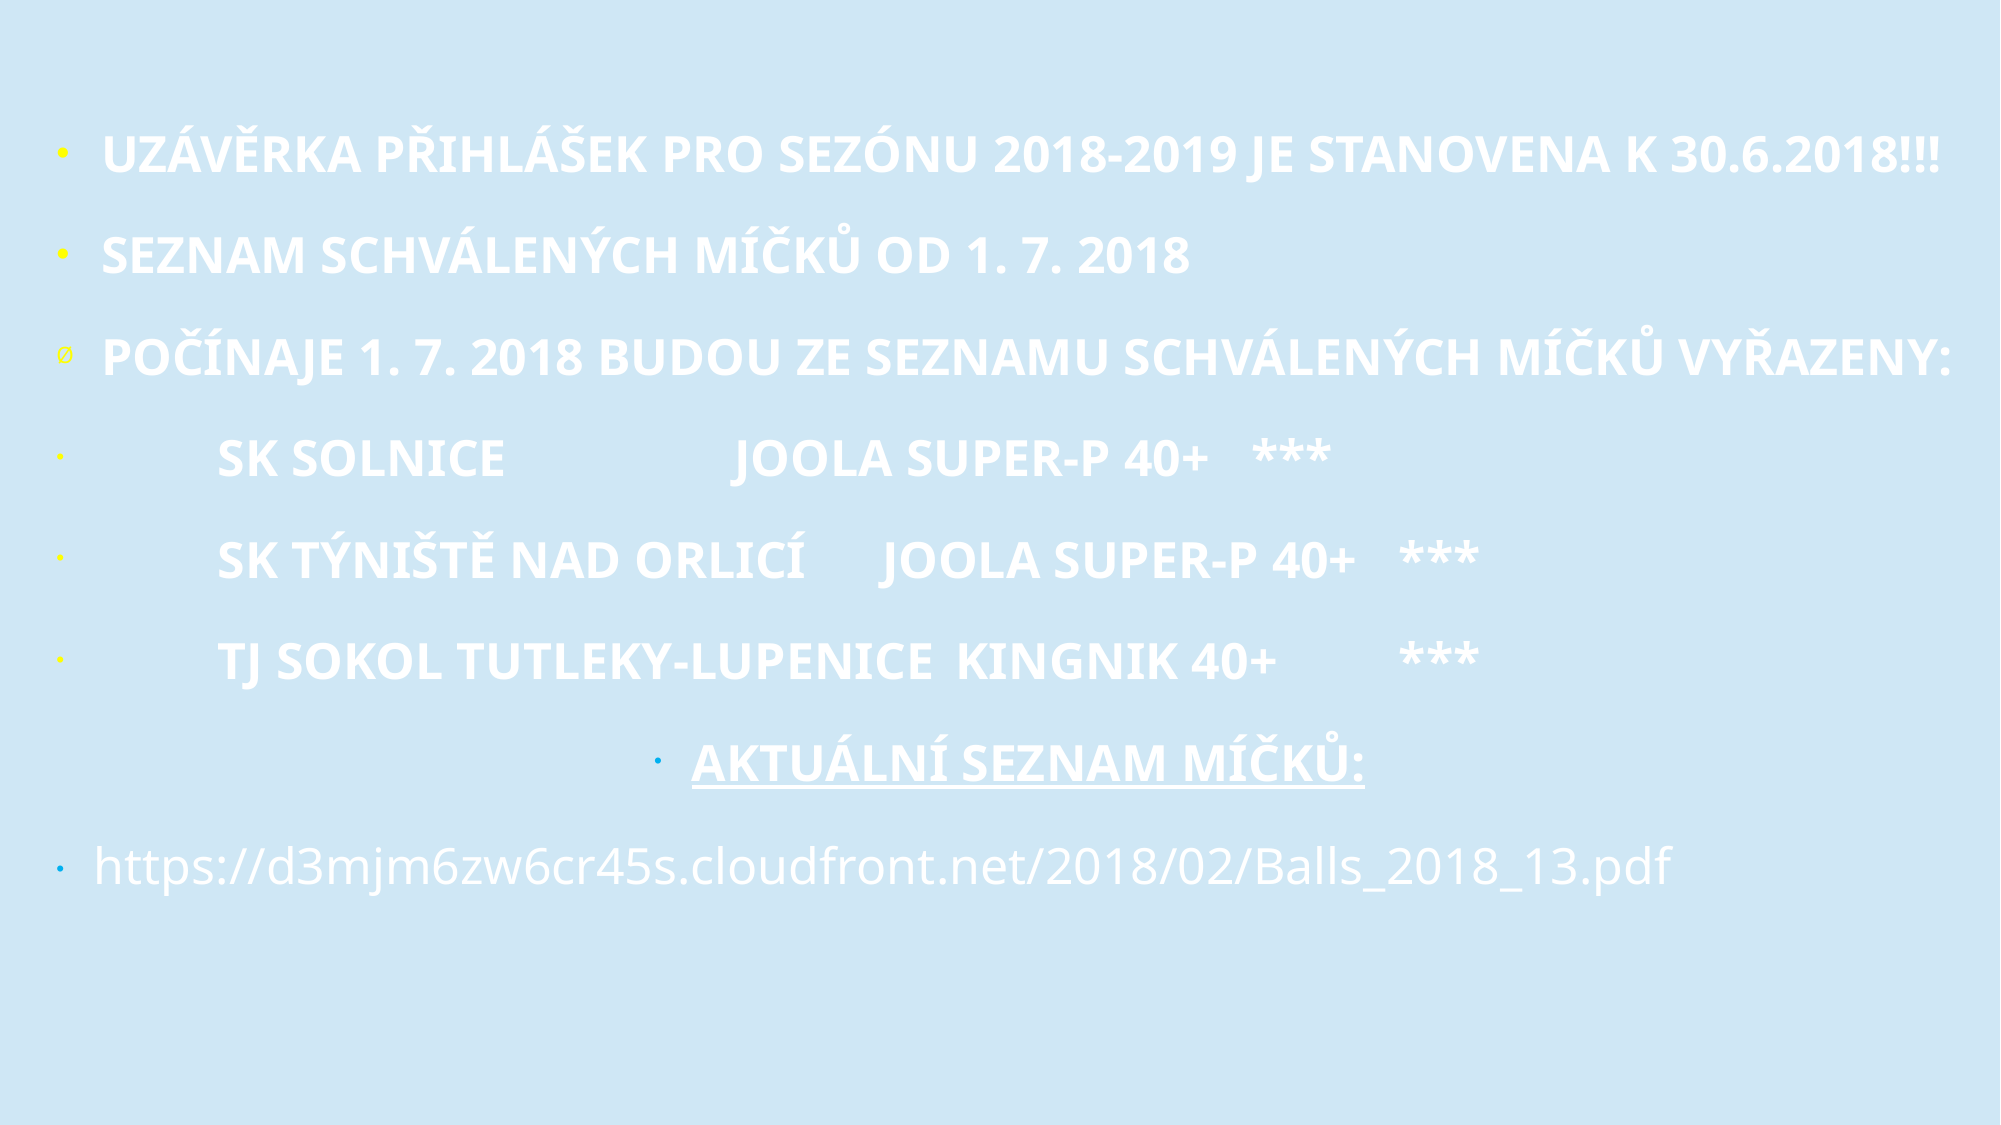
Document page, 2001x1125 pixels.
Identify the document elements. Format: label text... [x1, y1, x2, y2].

list UZÁVĚRKA PŘIHLÁŠEK PRO SEZÓNU 2018-2019 JE STANOVENA K 30.6.2018!!! SEZNAM SCHVÁLENÝCH MÍČKŮ OD 1. 7. 2018 POČÍNAJE 1. 7. 2018 BUDOU ZE SEZNAMU SCHVÁLENÝCH MÍČKŮ VYŘAZENY: SK SOLNICE JOOLA SUPER-P 40+ *** SK TÝNIŠTĚ NAD ORLICÍ JOOLA SUPER-P 40+ *** TJ SOKOL TUTLEKY-LUPENICE KINGNIK 40+ *** AKTUÁLNÍ SEZNAM MÍČKŮ: https://d3mjm6zw6cr45s.cloudfront.net/2018/02/Balls_2018_13.pdf [41, 102, 1978, 1091]
